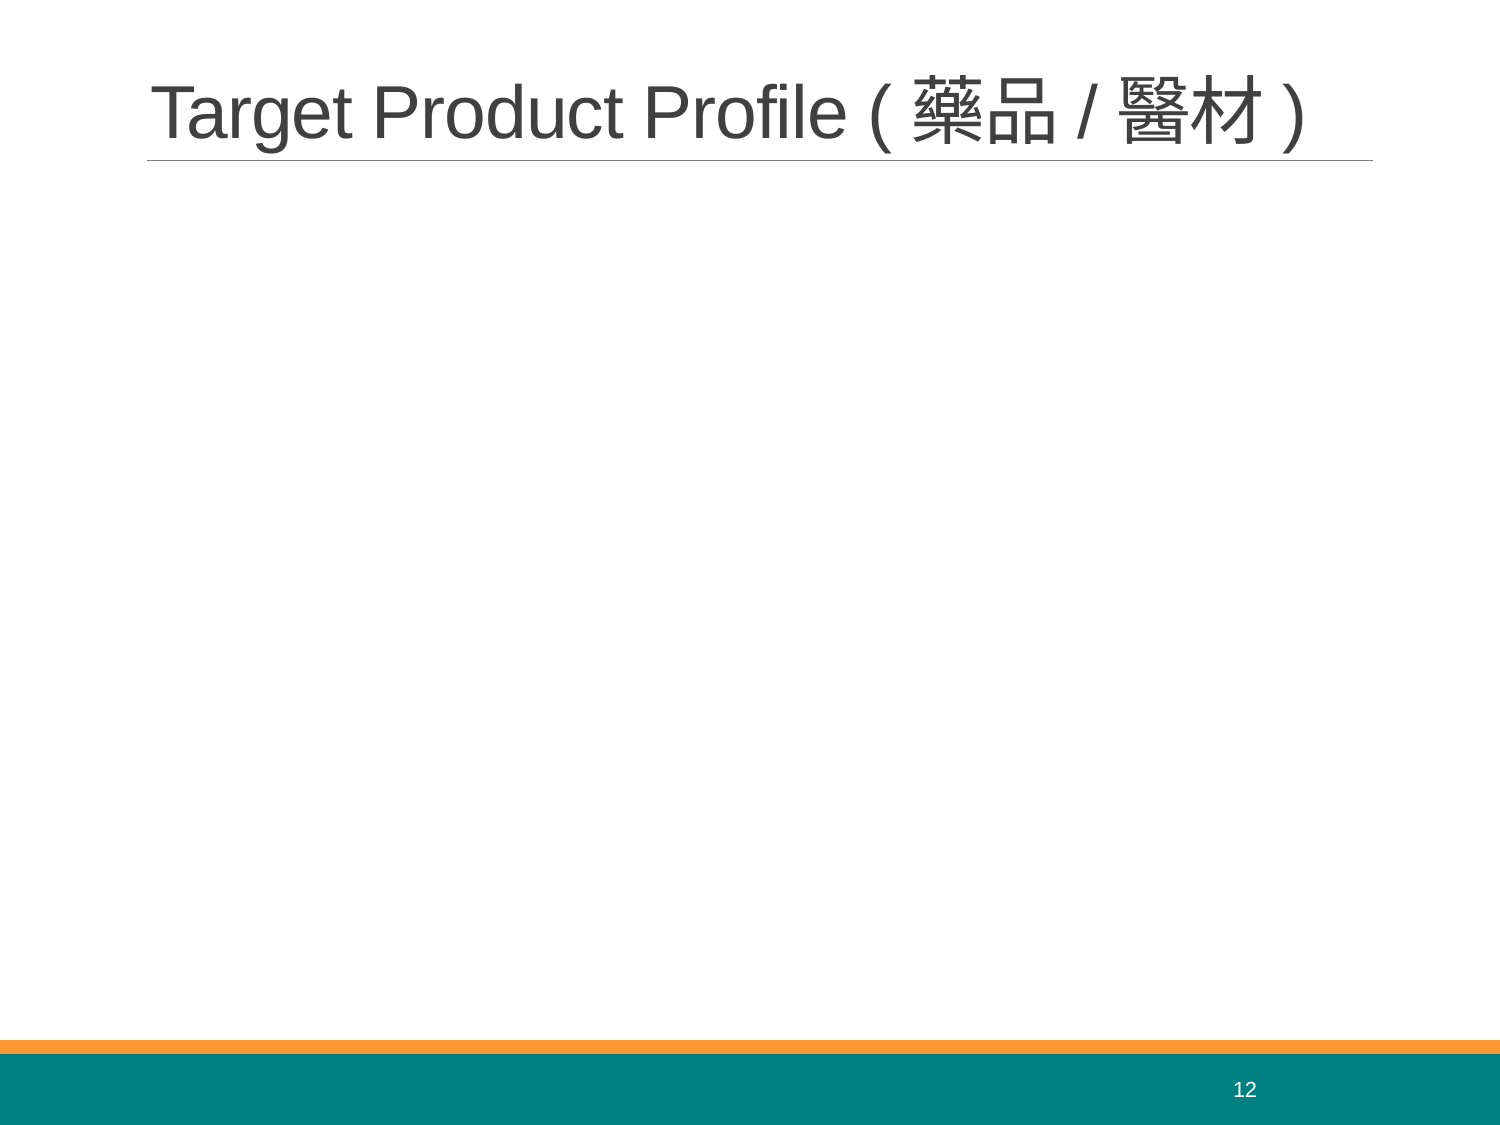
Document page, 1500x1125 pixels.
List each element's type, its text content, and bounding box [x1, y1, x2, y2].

text_box [1218, 1059, 1380, 1120]
title Target Product Profile (藥品/醫材) [135, 1, 1373, 161]
